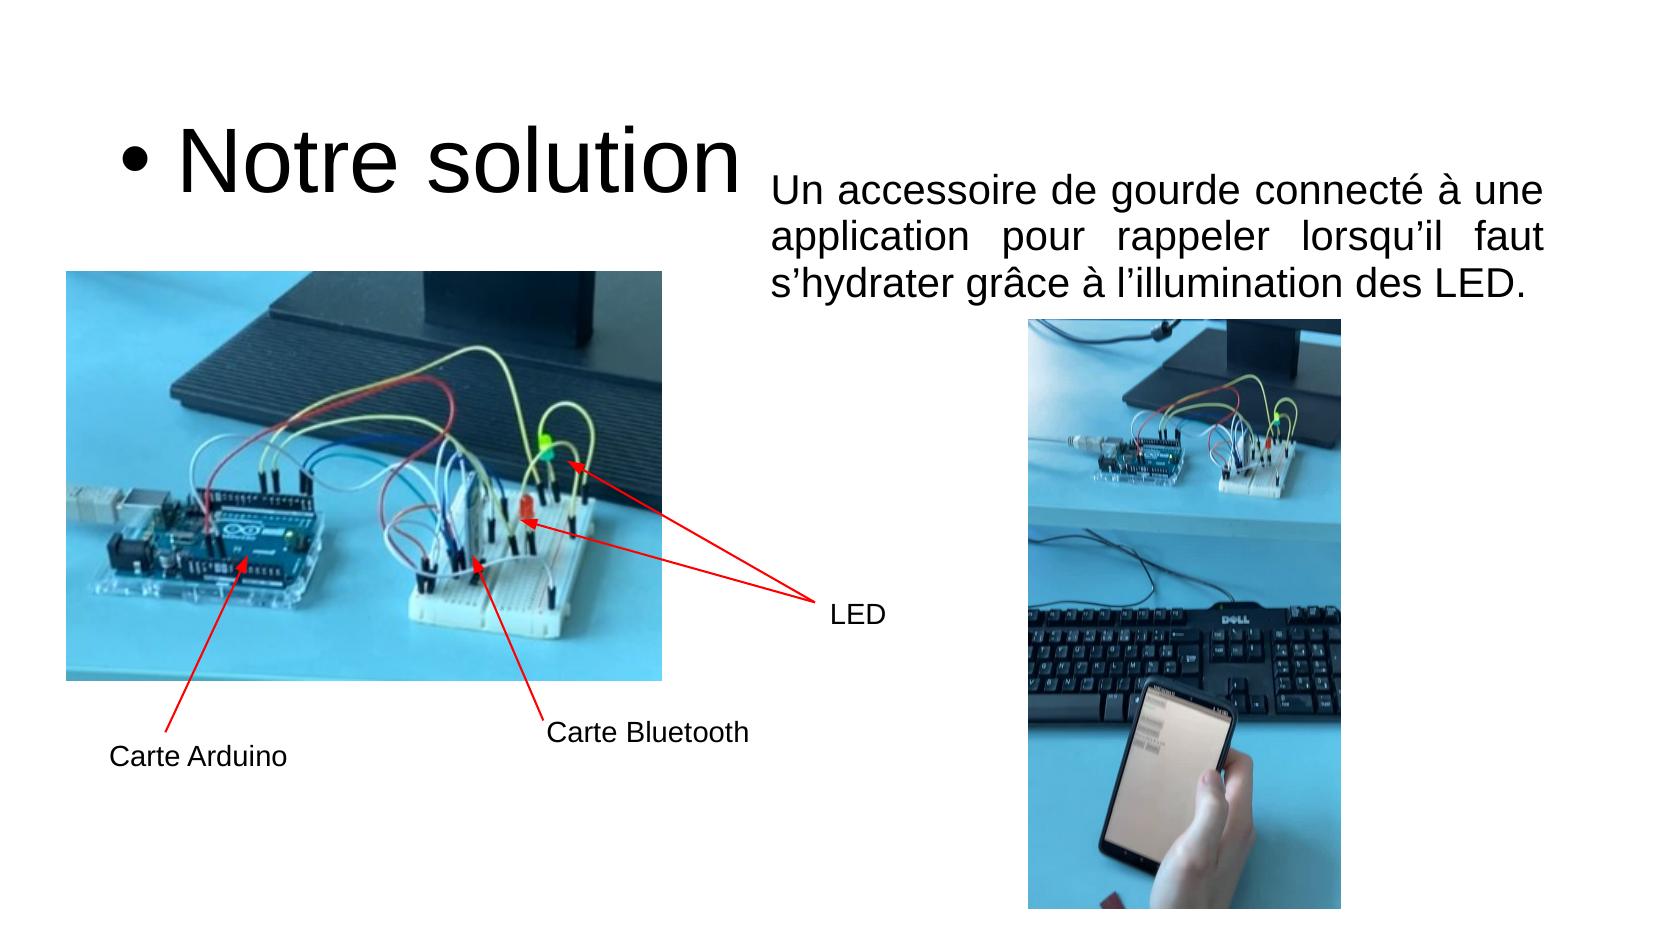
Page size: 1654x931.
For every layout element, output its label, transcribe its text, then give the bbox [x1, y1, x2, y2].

text_box Un accessoire de gourde connecté à une application pour rappeler lorsqu’il faut s’hydrater grâce à l’illumination des LED. [755, 158, 1600, 320]
subtitle Notre solution [0, 106, 863, 320]
picture [234, 546, 241, 552]
text_box Carte Bluetooth [531, 708, 765, 790]
text_box LED [814, 590, 993, 638]
picture [293, 558, 300, 573]
picture [253, 550, 275, 555]
text_box [1027, 318, 1342, 910]
text_box Carte Arduino [94, 732, 303, 813]
picture [66, 271, 662, 681]
